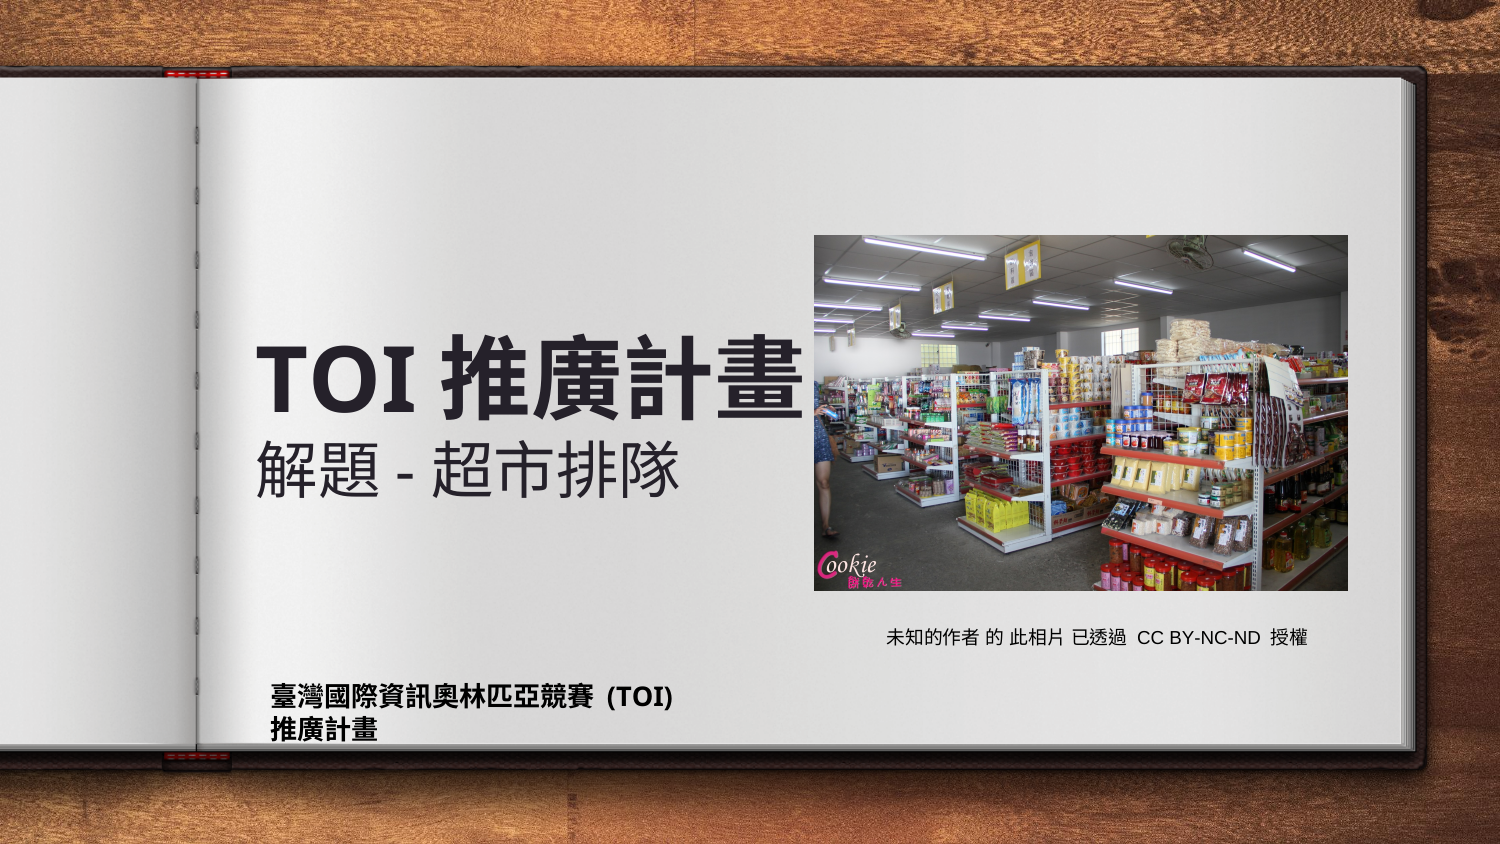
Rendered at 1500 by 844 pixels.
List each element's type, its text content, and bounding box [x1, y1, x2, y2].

text_box 未知的作者 的 此相片 已透過 CC BY-NC-ND 授權 [871, 618, 1334, 657]
picture [814, 235, 1348, 591]
text_box TOI推廣計畫 解題-超市排隊 [240, 262, 814, 565]
